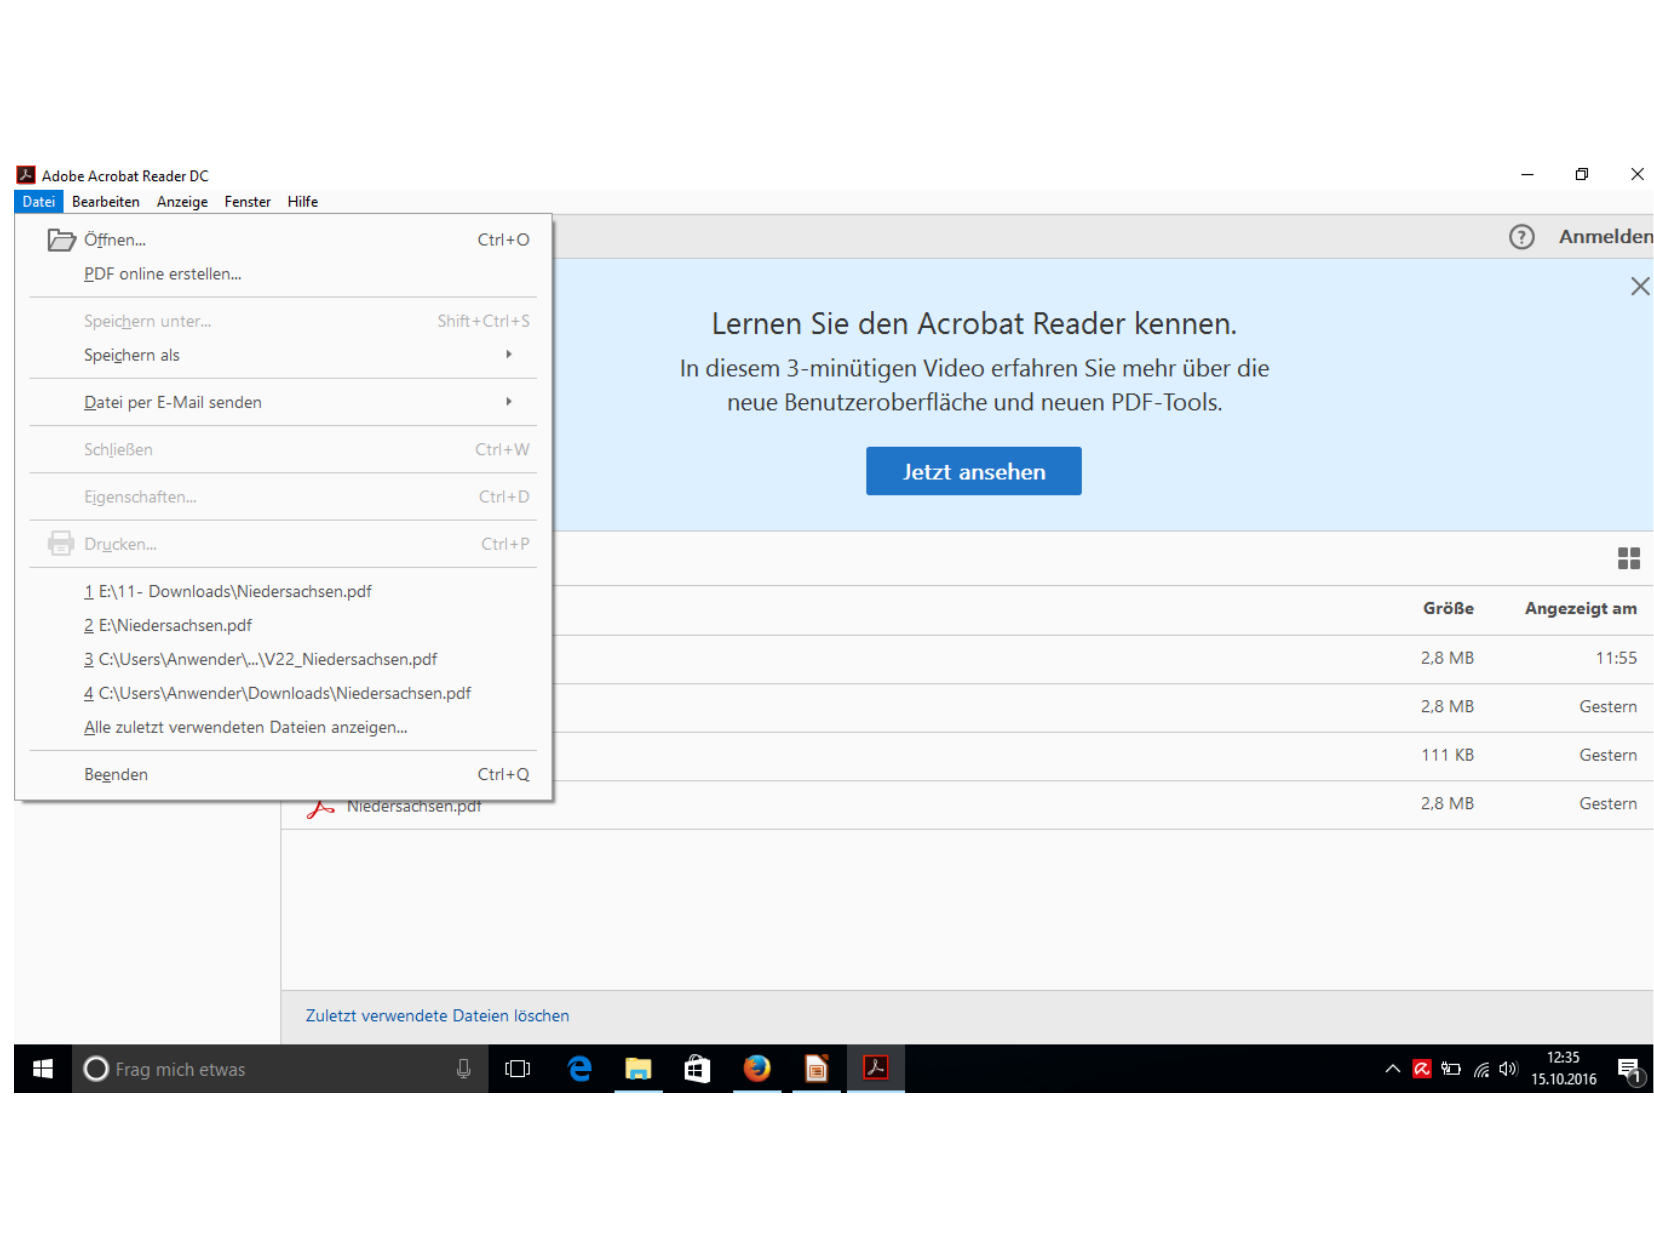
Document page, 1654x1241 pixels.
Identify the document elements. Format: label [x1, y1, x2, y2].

picture [14, 162, 1654, 1093]
